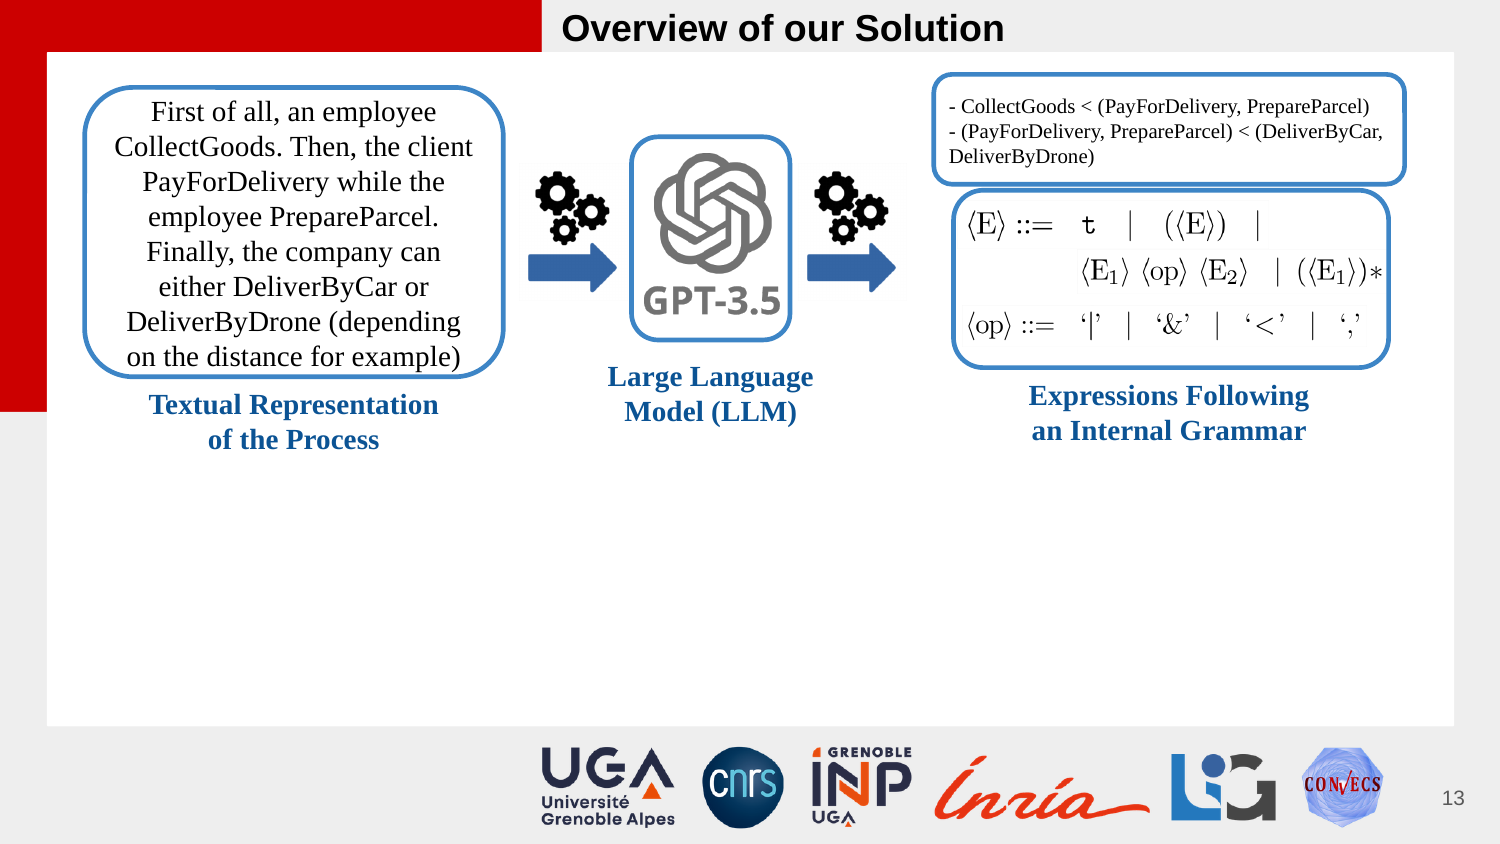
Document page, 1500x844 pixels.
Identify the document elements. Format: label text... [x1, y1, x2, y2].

text_box - CollectGoods < (PayForDelivery, PrepareParcel) - (PayForDelivery, PrepareParcel) < (DeliverByCar, DeliverByDrone) [937, 77, 1402, 181]
text_box Expressions Following an Internal Grammar [1006, 359, 1332, 464]
text_box Large Language Model (LLM) [586, 340, 836, 444]
text_box First of all, an employee CollectGoods. Then, the client PayForDelivery while the employee PrepareParcel. Finally, the company can either DeliverByCar or DeliverByDrone (depending on the distance for example) [84, 87, 504, 377]
slide_number <numéro> [1389, 764, 1480, 830]
text_box Textual Representation of the Process [26, 393, 562, 448]
picture [0, 0, 1500, 844]
text_box Overview of our Solution [546, 0, 1441, 55]
